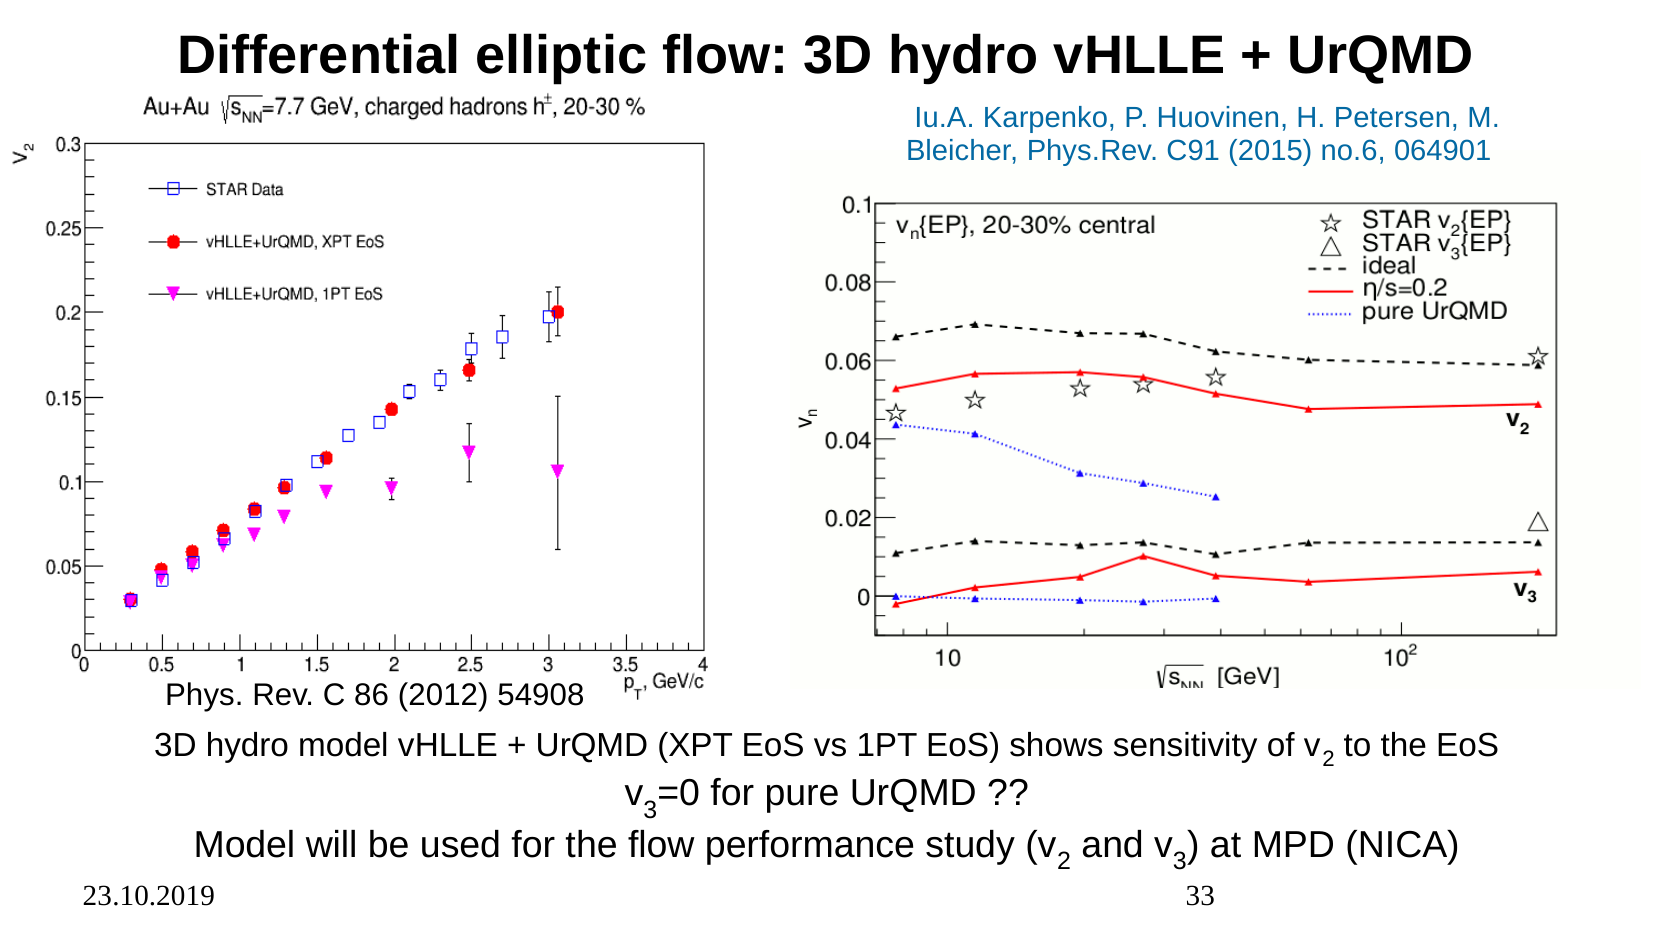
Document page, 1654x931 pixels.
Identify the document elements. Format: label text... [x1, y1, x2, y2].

picture [8, 80, 781, 715]
picture [790, 150, 1641, 689]
text_box 3D hydro model vHLLE + UrQMD (XPT EoS vs 1PT EoS) shows sensitivity of v2 to the EoS v3=0 for pure UrQMD ?? Model will be used for the flow performance study (v2 and v3) at MPD (NICA) [54, 718, 1600, 881]
title Differential elliptic flow: 3D hydro vHLLE + UrQMD [59, 4, 1595, 101]
text_box Iu.A. Karpenko, P. Huovinen, H. Petersen, M. Bleicher, Phys.Rev. C91 (2015) no.6, 064901 [891, 93, 1527, 177]
text_box 23.10.2019 [82, 881, 468, 912]
text_box Phys. Rev. C 86 (2012) 54908 [150, 669, 601, 719]
text_box [1185, 881, 1571, 912]
